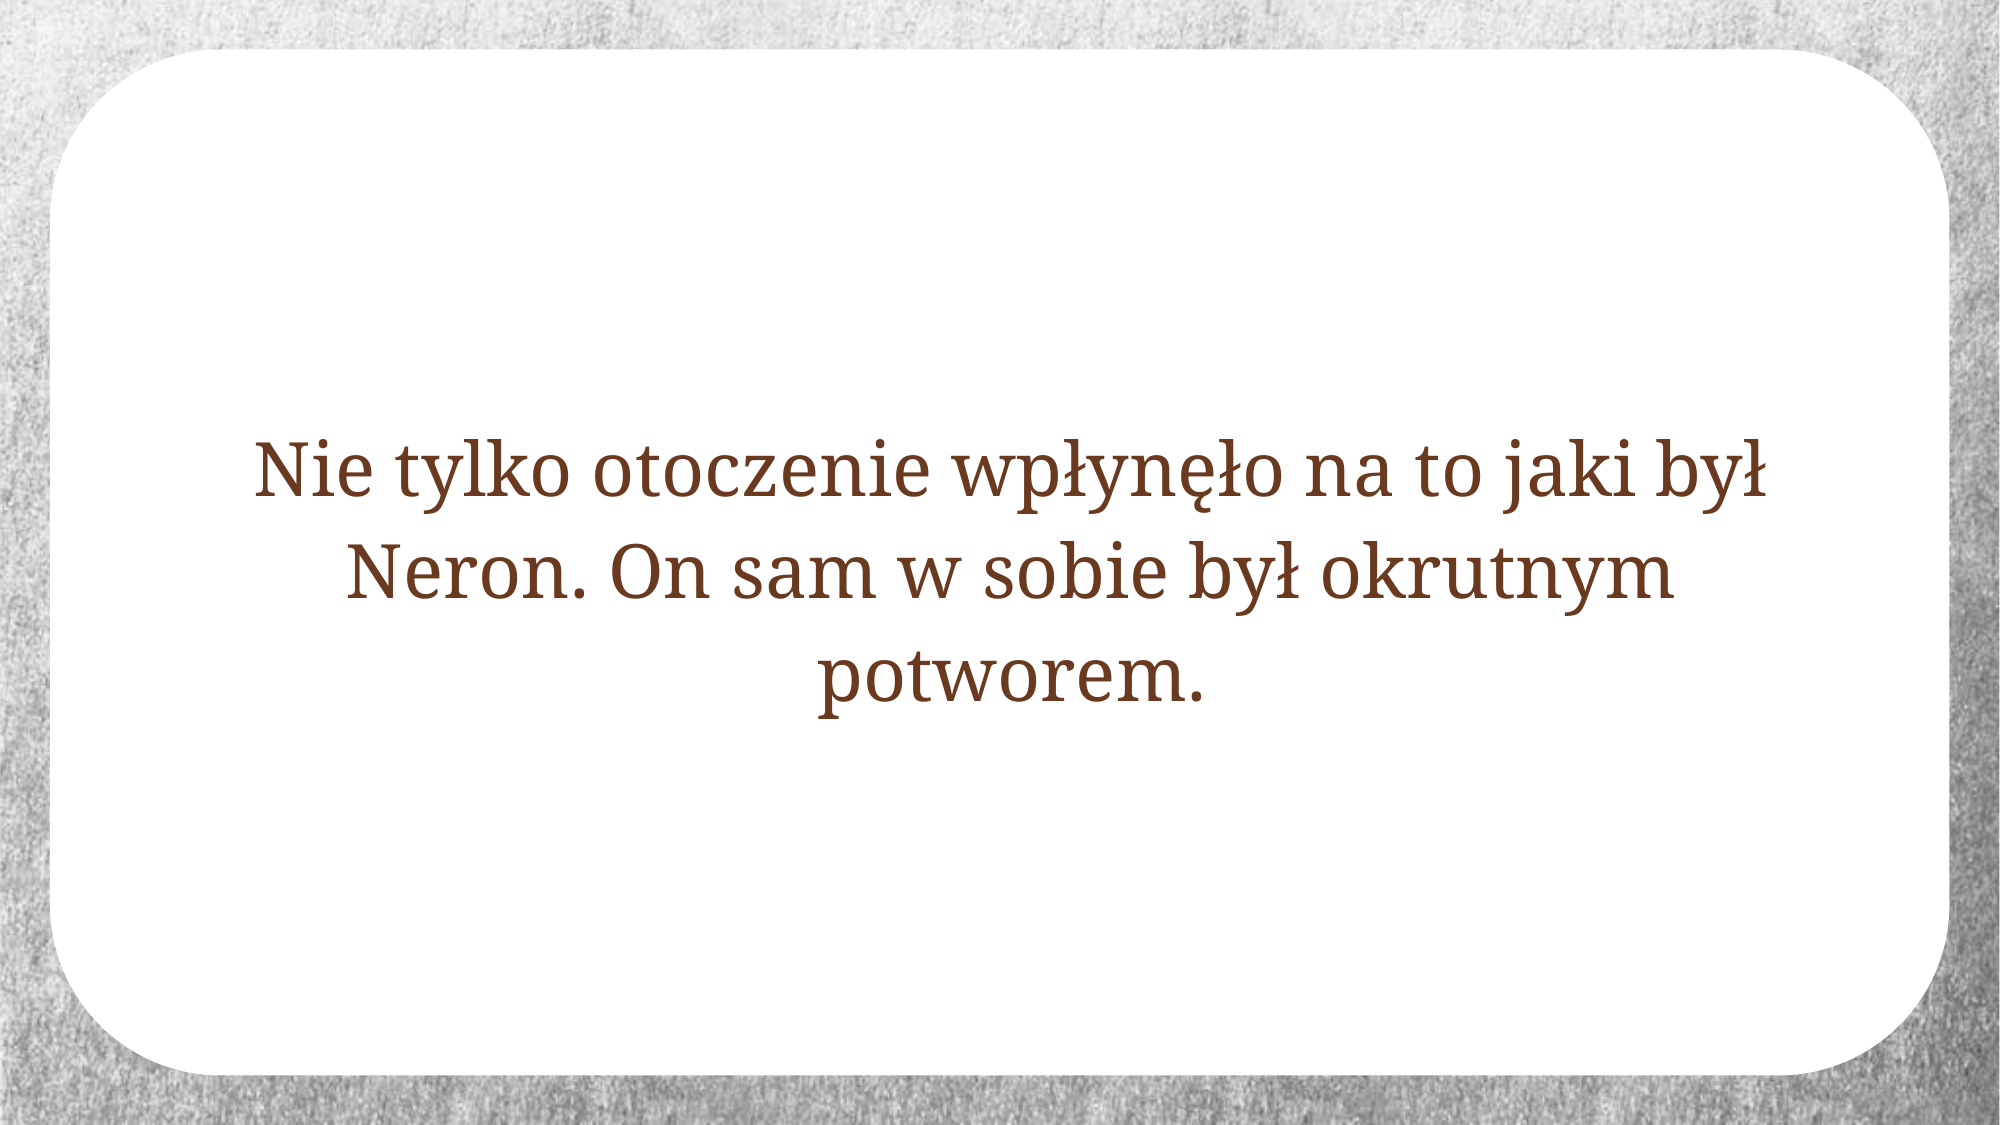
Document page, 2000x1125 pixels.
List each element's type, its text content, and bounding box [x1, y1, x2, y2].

text_box Nie tylko otoczenie wpłynęło na to jaki był Neron. On sam w sobie był okrutnym potworem. [149, 408, 1875, 731]
